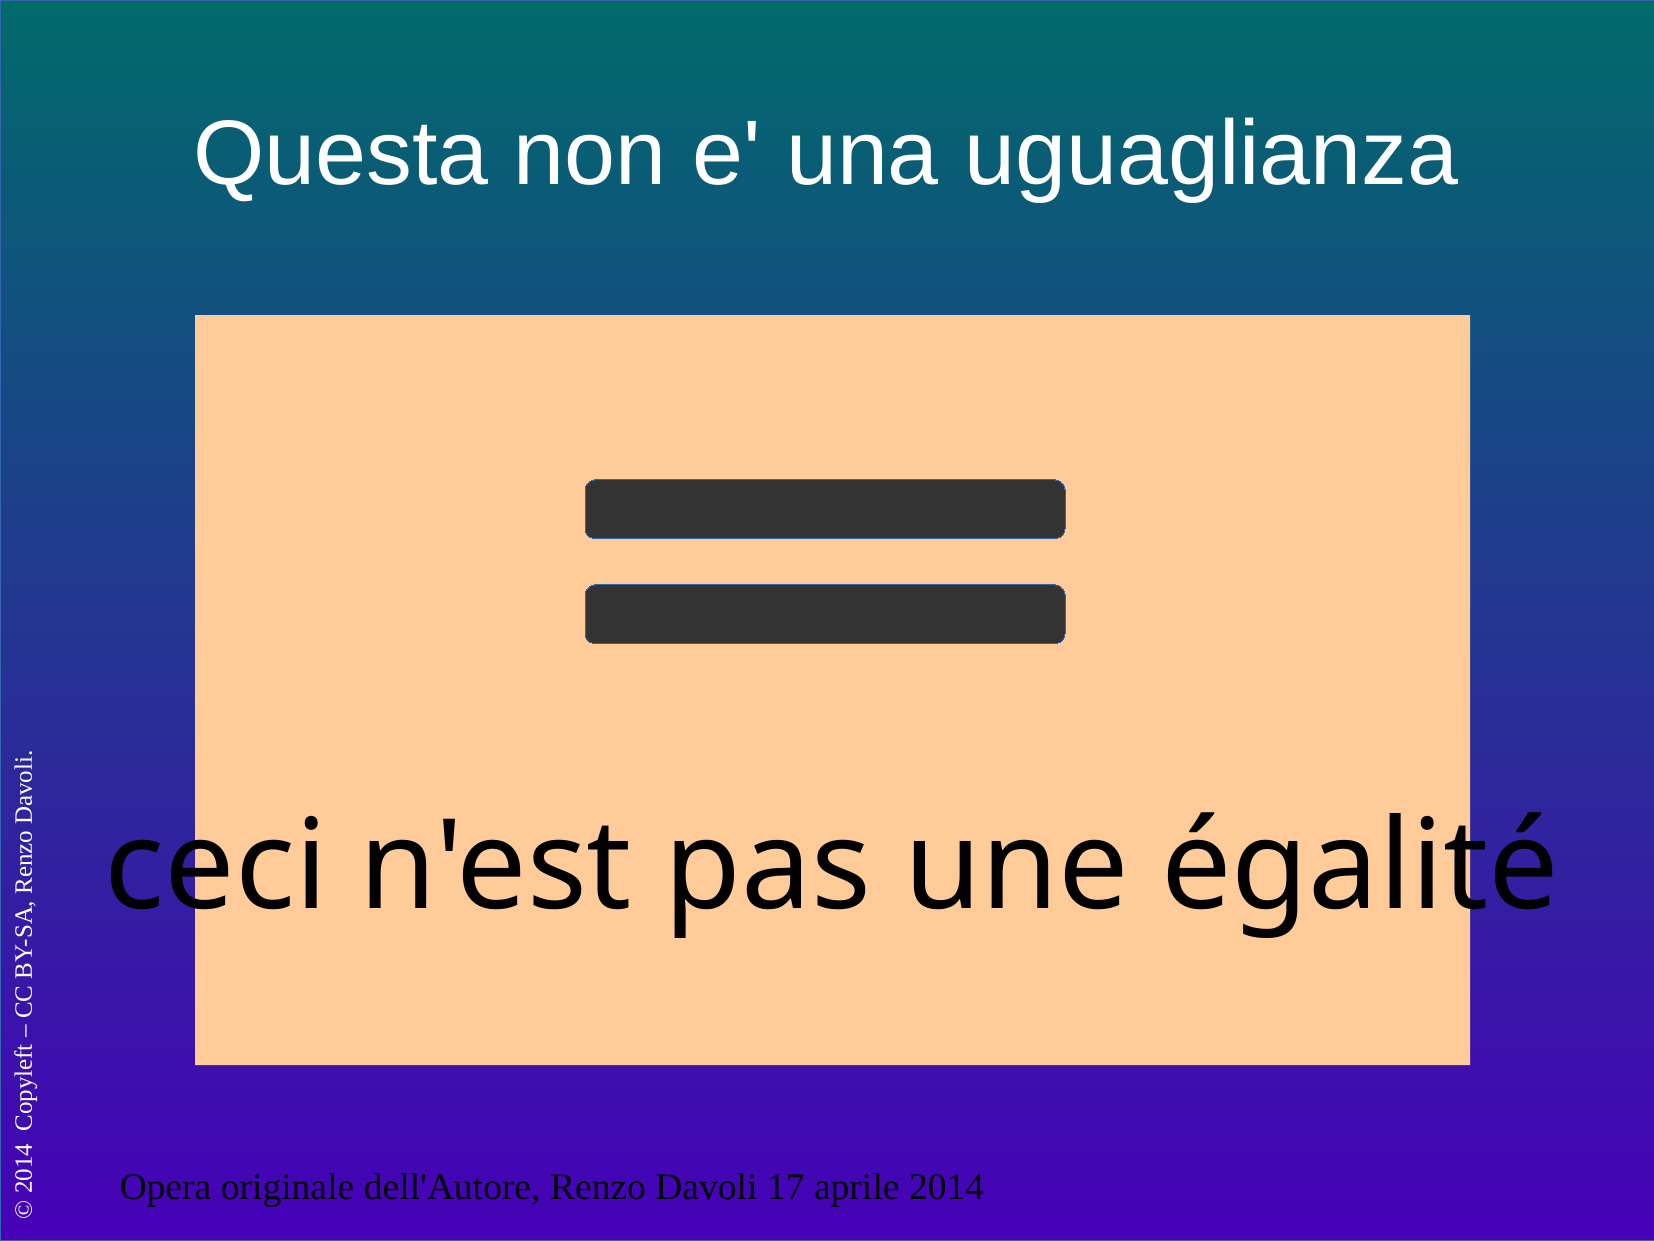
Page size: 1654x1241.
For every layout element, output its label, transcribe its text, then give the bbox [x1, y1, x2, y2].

text_box [585, 584, 1066, 644]
text_box Opera originale dell'Autore, Renzo Davoli 17 aprile 2014 [105, 1158, 1001, 1216]
text_box ceci n'est pas une égalité [195, 315, 1471, 1066]
text_box [585, 479, 1066, 539]
title Questa non e' una uguaglianza [82, 49, 1571, 257]
